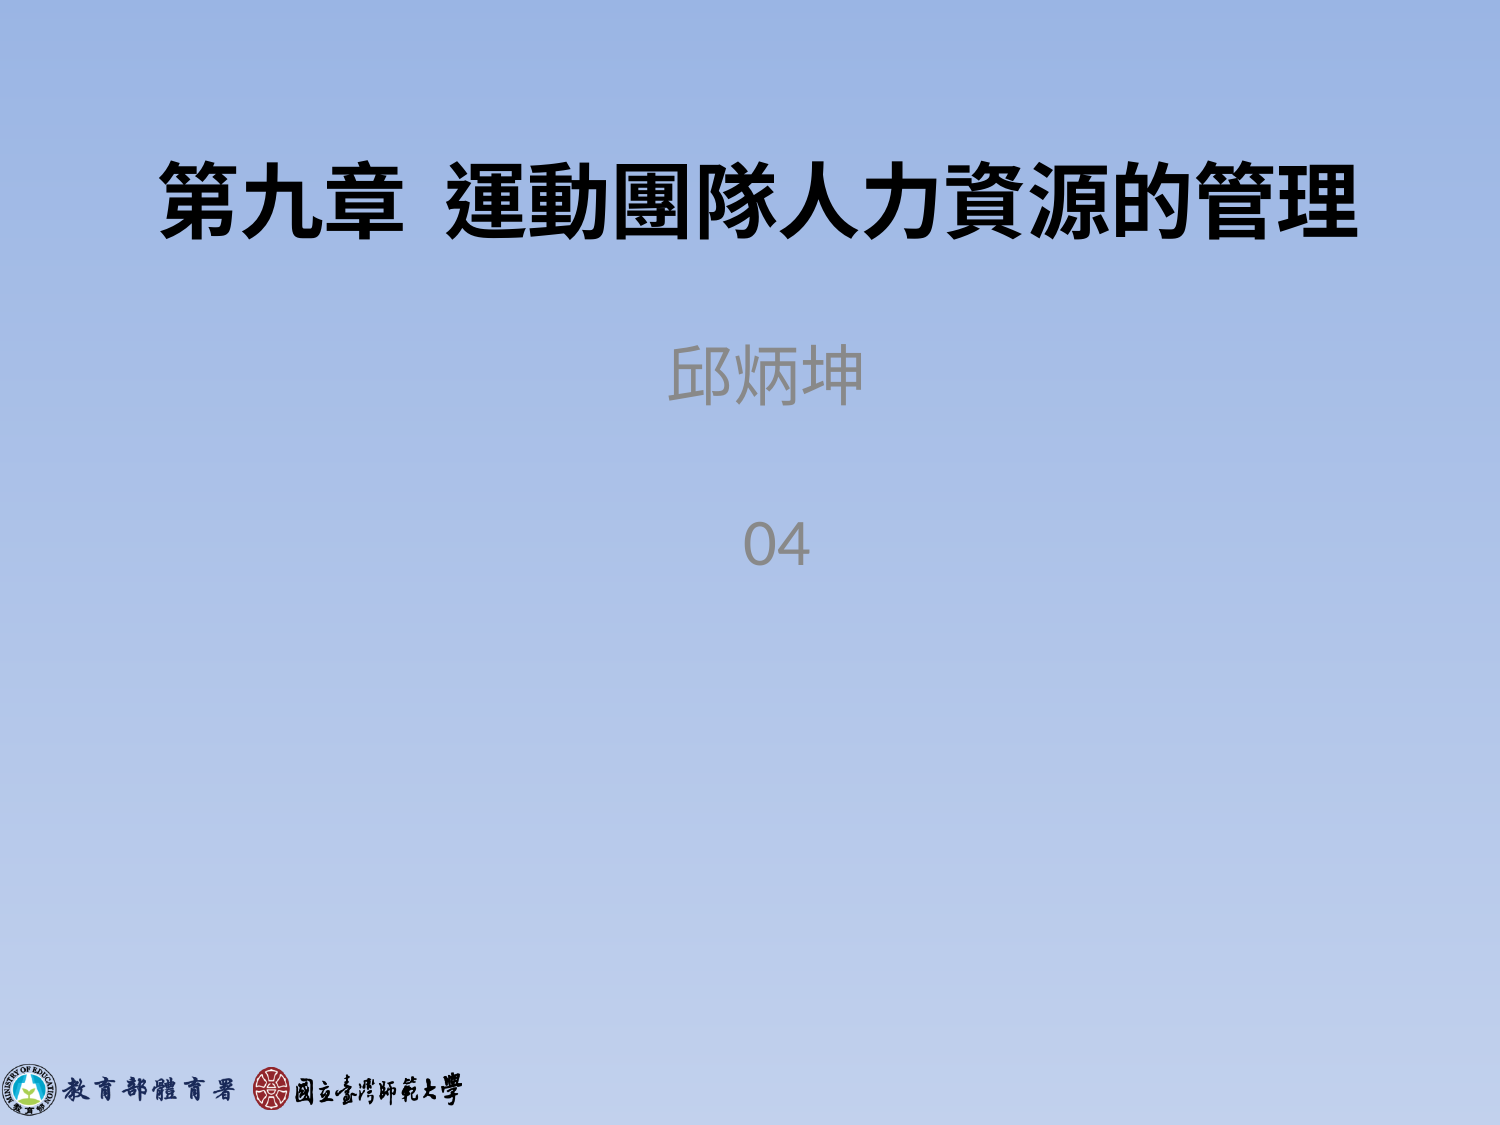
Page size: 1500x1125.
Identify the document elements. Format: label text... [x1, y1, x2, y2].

subtitle 邱炳坤 [242, 326, 1293, 433]
text_box 04 [251, 491, 1302, 598]
picture [0, 1051, 243, 1125]
title 第九章 運動團隊人力資源的管理 [121, 78, 1397, 320]
picture [253, 1067, 462, 1110]
